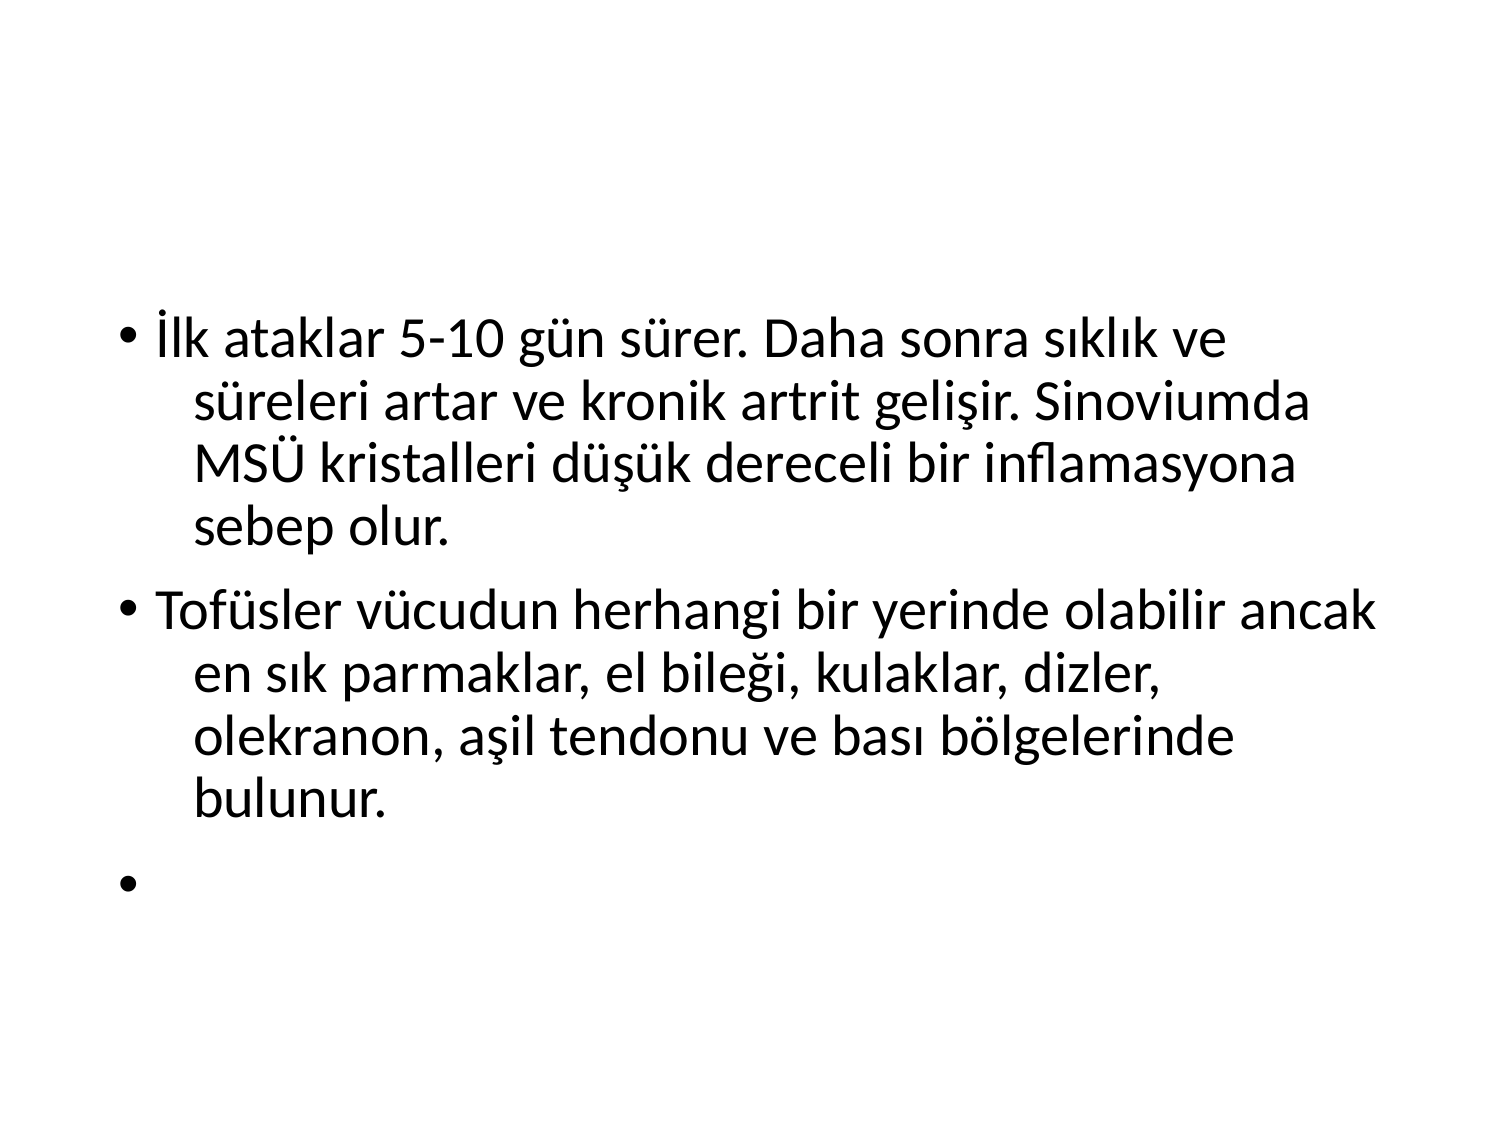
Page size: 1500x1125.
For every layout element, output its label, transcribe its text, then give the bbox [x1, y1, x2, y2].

list İlk ataklar 5-10 gün sürer. Daha sonra sıklık ve süreleri artar ve kronik artrit gelişir. Sinoviumda MSÜ kristalleri düşük dereceli bir inflamasyona sebep olur. Tofüsler vücudun herhangi bir yerinde olabilir ancak en sık parmaklar, el bileği, kulaklar, dizler, olekranon, aşil tendonu ve bası bölgelerinde bulunur. [103, 299, 1397, 1014]
